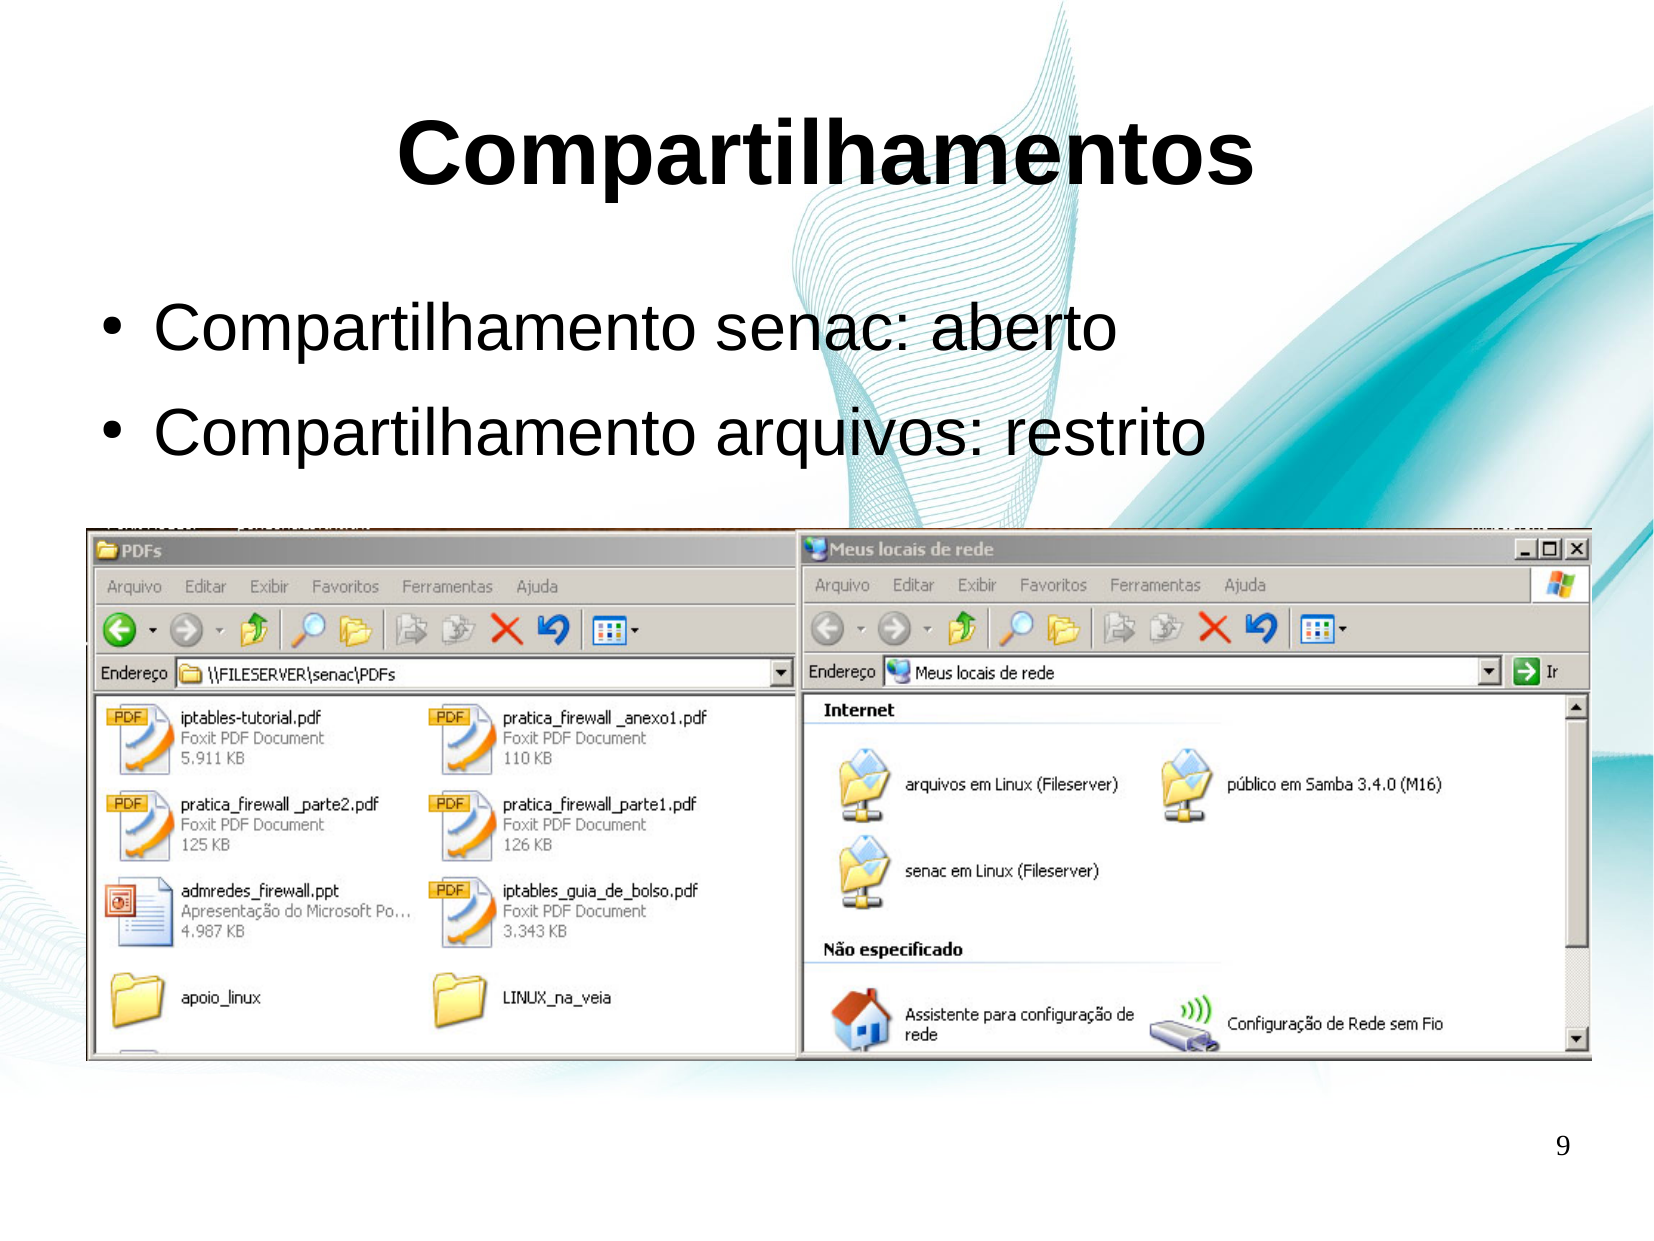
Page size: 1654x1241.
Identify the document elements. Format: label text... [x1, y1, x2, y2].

picture [0, 0, 1654, 1125]
list Compartilhamento senac: aberto Compartilhamento arquivos: restrito [82, 290, 1571, 1109]
title Compartilhamentos [82, 56, 1571, 250]
